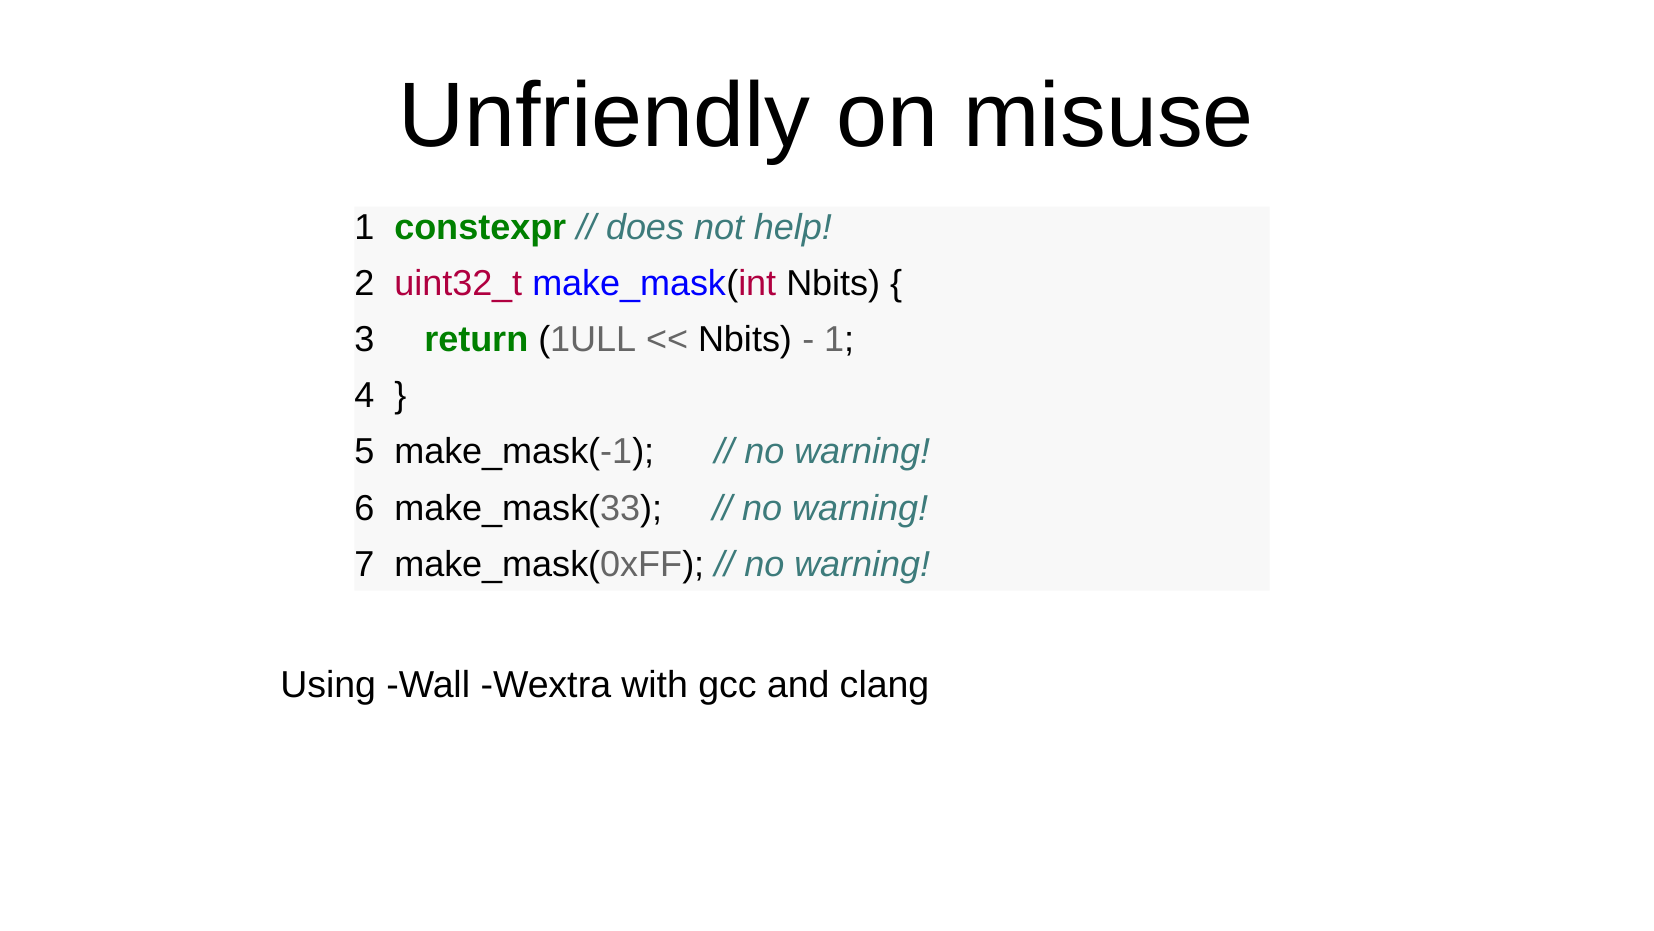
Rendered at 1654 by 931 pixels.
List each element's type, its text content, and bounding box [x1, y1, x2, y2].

list 1 constexpr // does not help! 2 uint32_t make_mask(int Nbits) { 3 return (1ULL << Nbits) - 1; 4 } 5 make_mask(-1); // no warning! 6 make_mask(33); // no warning! 7 make_mask(0xFF); // no warning! [354, 206, 1270, 591]
text_box Using -Wall -Wextra with gcc and clang [265, 656, 1477, 798]
title Unfriendly on misuse [82, 37, 1571, 193]
